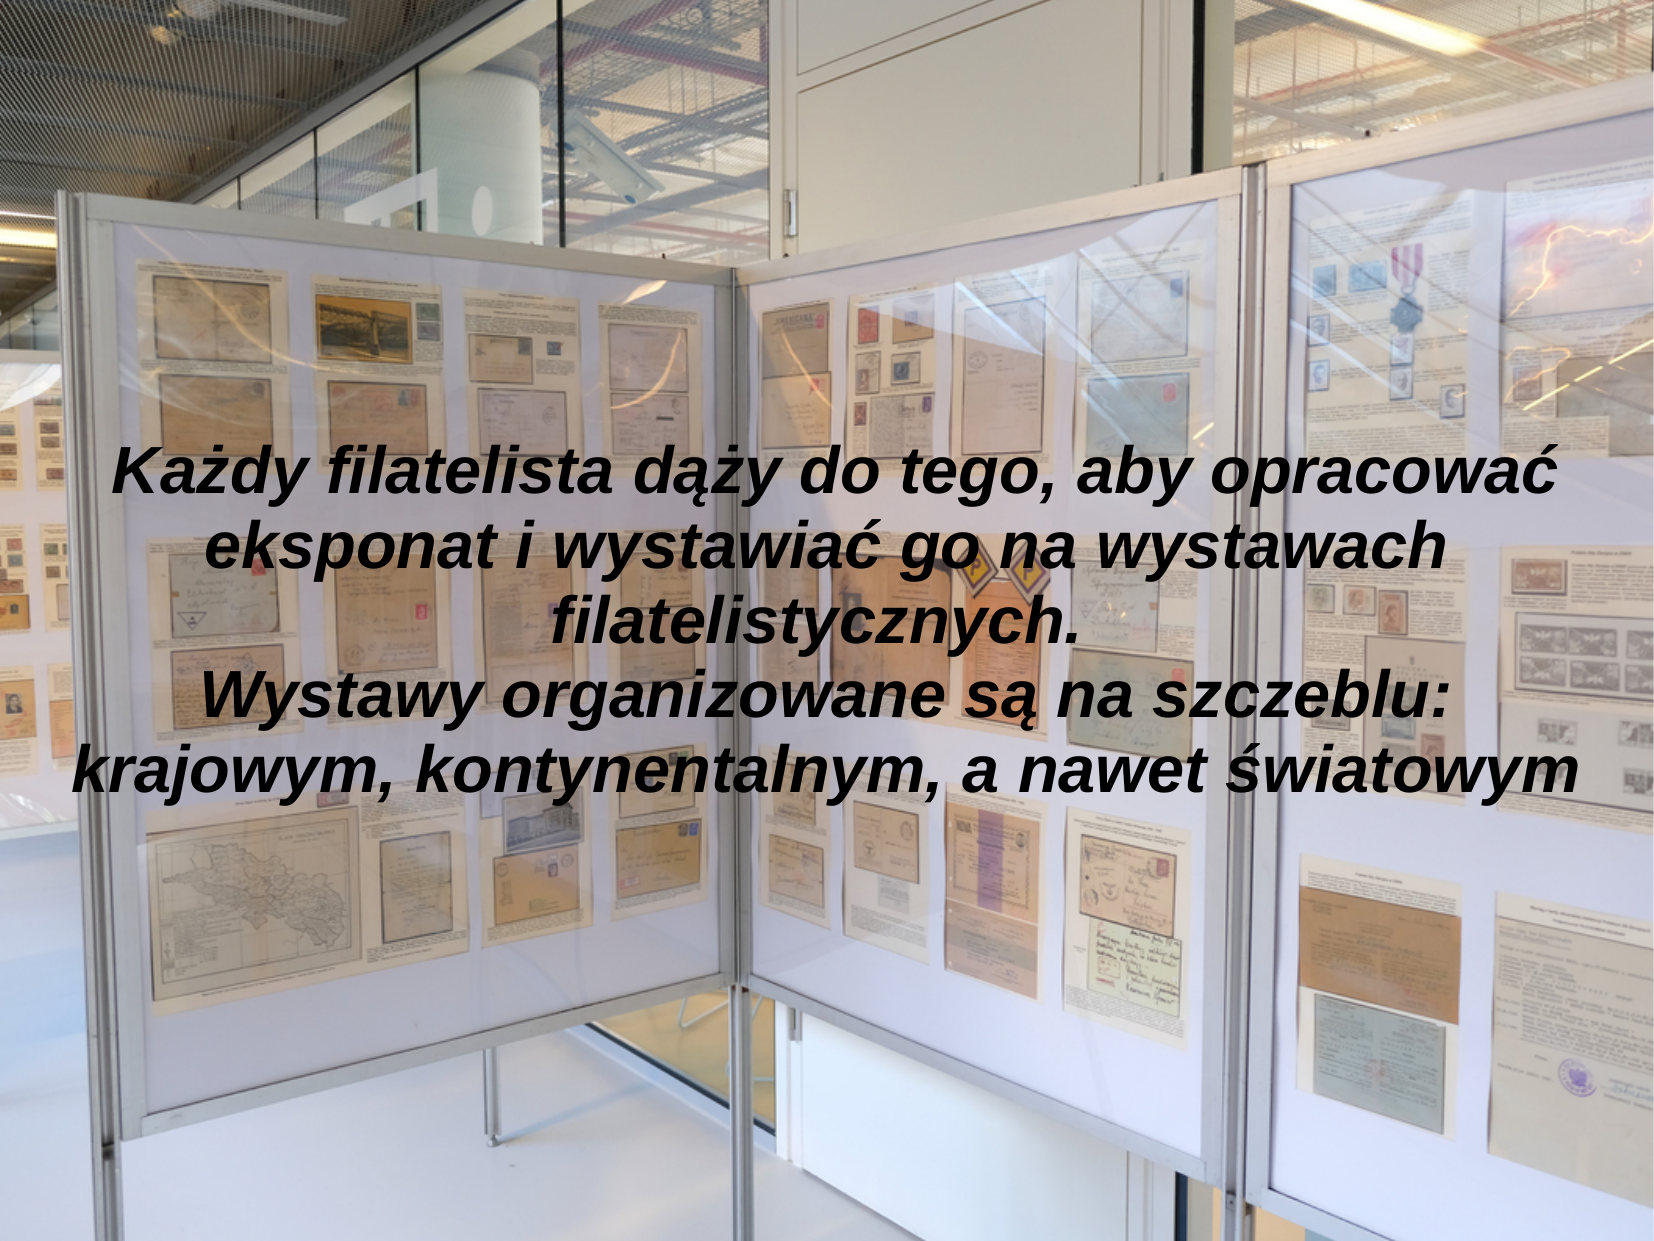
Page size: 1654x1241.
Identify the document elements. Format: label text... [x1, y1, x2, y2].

subtitle Każdy filatelista dąży do tego, aby opracować eksponat i wystawiać go na wystawach filatelistycznych. Wystawy organizowane są na szczeblu: krajowym, kontynentalnym, a nawet światowym [0, 0, 1654, 1241]
